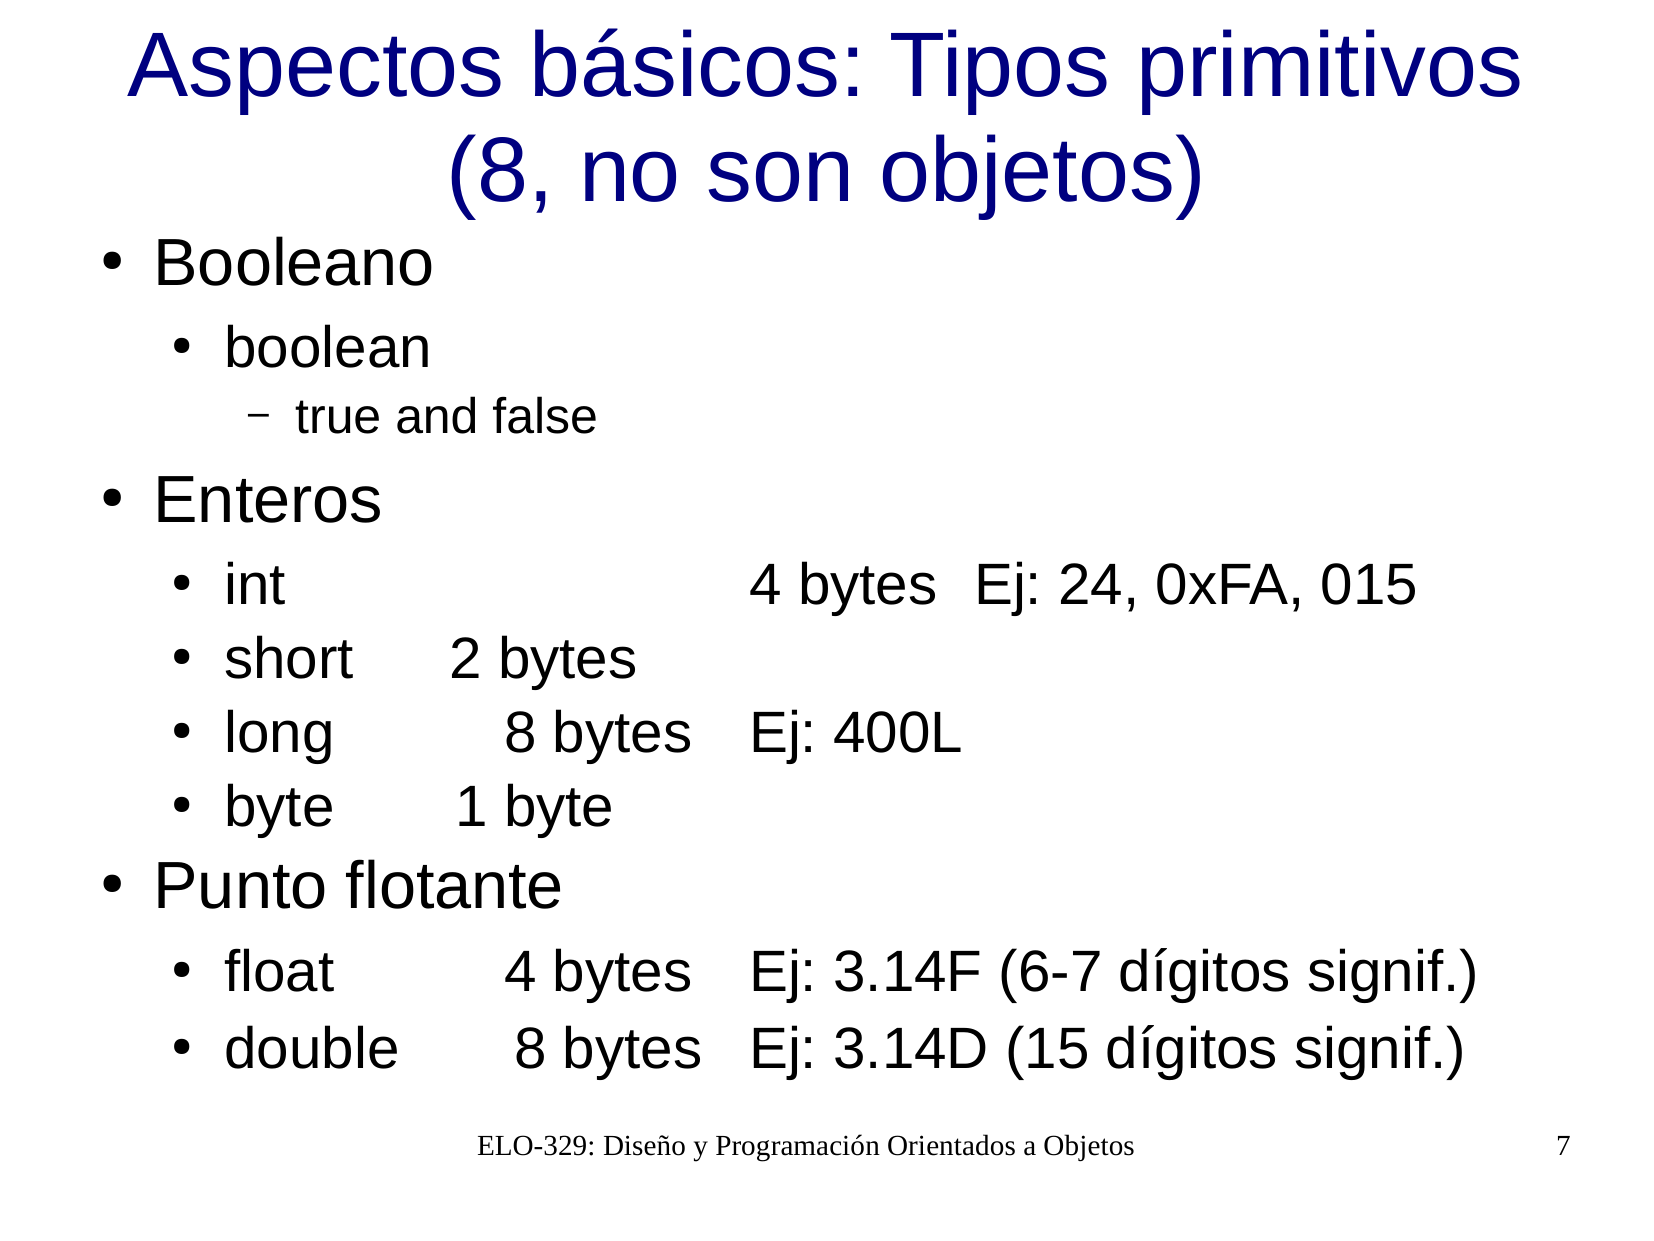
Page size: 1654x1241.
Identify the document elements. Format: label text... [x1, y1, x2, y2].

title Aspectos básicos: Tipos primitivos (8, no son objetos)‏ [82, 4, 1571, 225]
list Booleano boolean true and false Enteros int 4 bytes Ej: 24, 0xFA, 015 short 2 bytes long 8 bytes Ej: 400L byte 1 byte Punto flotante float 4 bytes Ej: 3.14F (6-7 dígitos signif.)‏ double 8 bytes Ej: 3.14D (15 dígitos signif.)‏ [82, 225, 1571, 1126]
